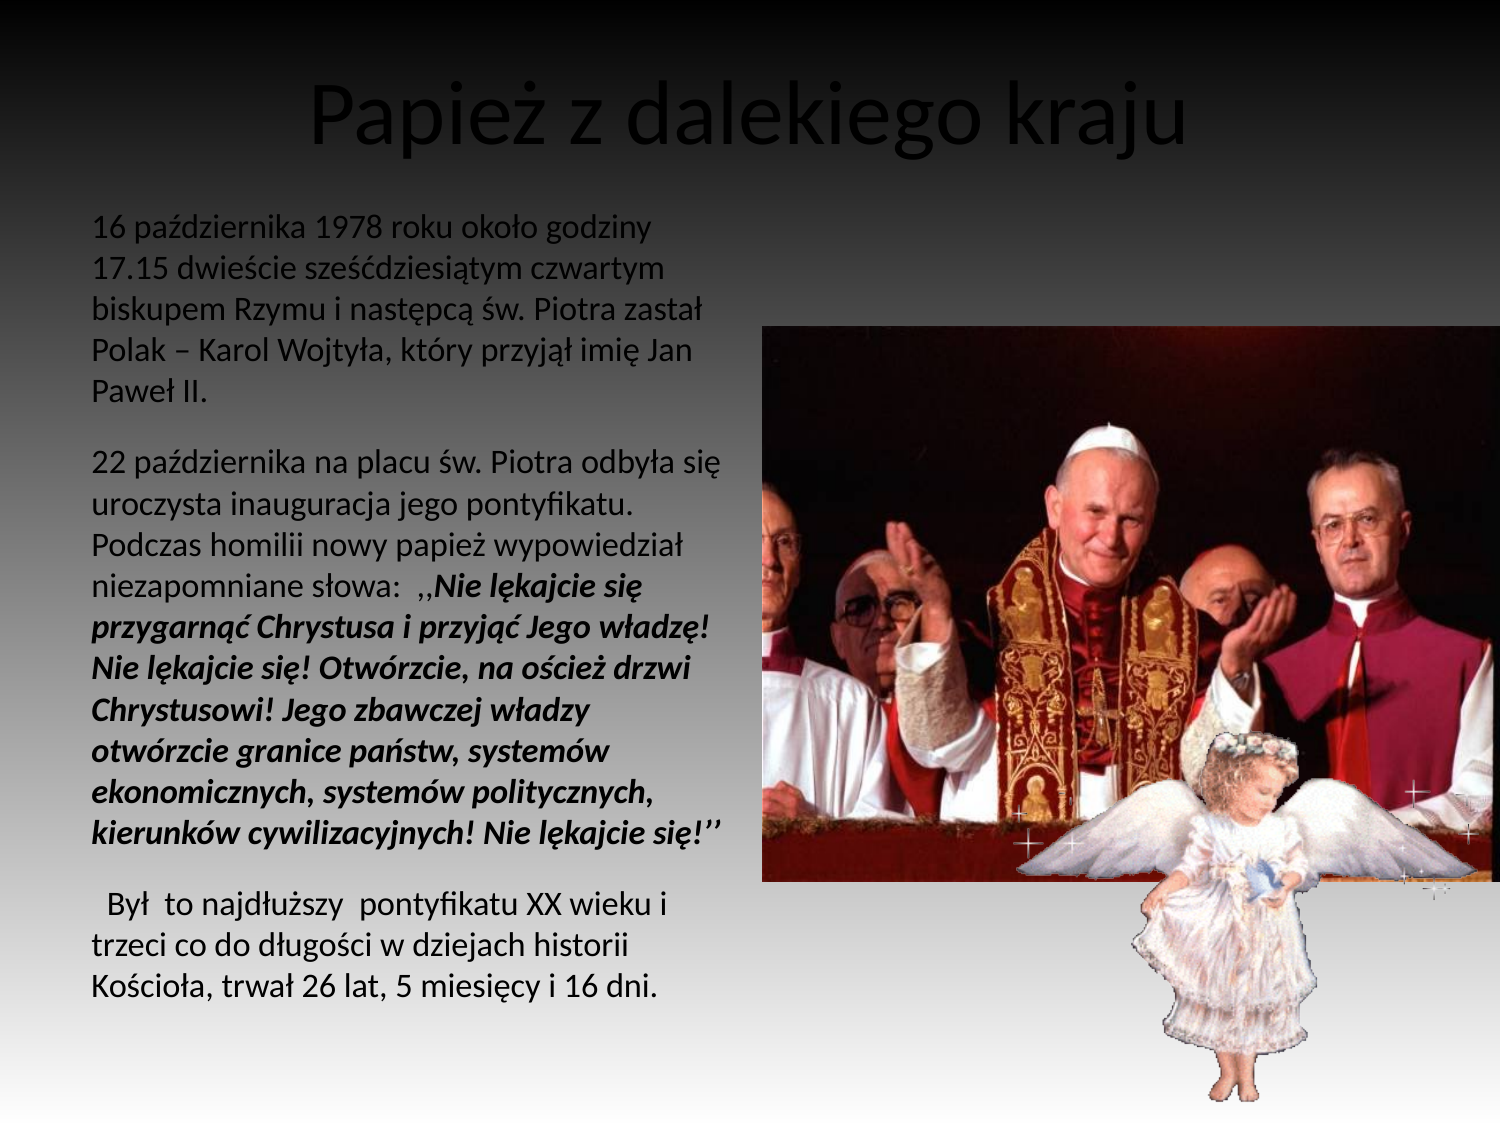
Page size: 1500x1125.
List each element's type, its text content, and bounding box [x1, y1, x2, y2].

picture [762, 326, 1500, 1107]
title Papież z dalekiego kraju [75, 45, 1425, 233]
list 16 października 1978 roku około godziny 17.15 dwieście sześćdziesiątym czwartym biskupem Rzymu i następcą św. Piotra zastał Polak – Karol Wojtyła, który przyjął imię Jan Paweł II. 22 października na placu św. Piotra odbyła się uroczysta inauguracja jego pontyfikatu. Podczas homilii nowy papież wypowiedział niezapomniane słowa: ,,Nie lękajcie się przygarnąć Chrystusa i przyjąć Jego władzę! Nie lękajcie się! Otwórzcie, na oścież drzwi Chrystusowi! Jego zbawczej władzy otwórzcie granice państw, systemów ekonomicznych, systemów politycznych, kierunków cywilizacyjnych! Nie lękajcie się!’’ Był to najdłuższy pontyfikatu XX wieku i trzeci co do długości w dziejach historii Kościoła, trwał 26 lat, 5 miesięcy i 16 dni. [76, 196, 738, 1005]
